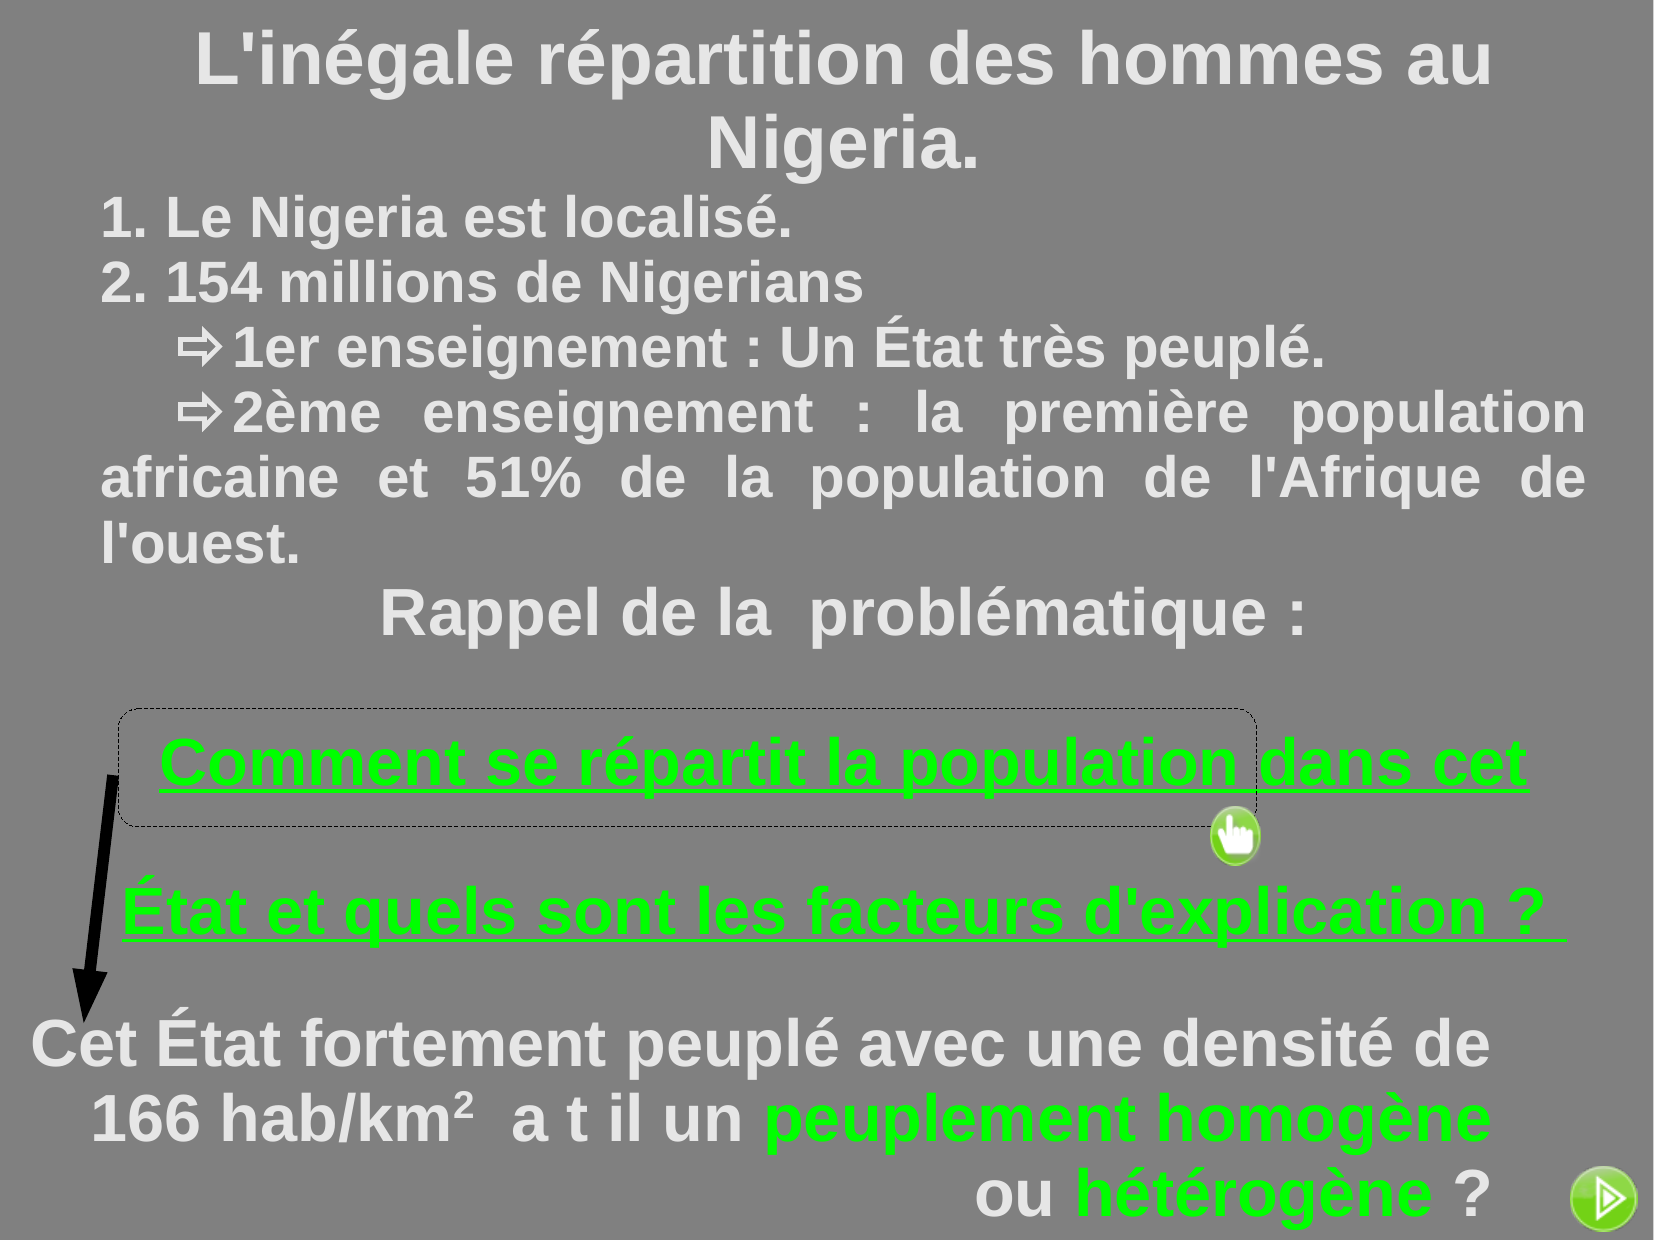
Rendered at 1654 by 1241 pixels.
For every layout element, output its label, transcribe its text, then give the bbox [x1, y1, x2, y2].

picture [1570, 1166, 1638, 1232]
picture [1210, 806, 1261, 866]
subtitle L'inégale répartition des hommes au Nigeria. 1. Le Nigeria est localisé. 2. 154 millions de Nigerians 1er enseignement : Un État très peuplé. 2ème enseignement : la première population africaine et 51% de la population de l'Afrique de l'ouest. Rappel de la problématique : Comment se répartit la population dans cet État et quels sont les facteurs d'explication ? [100, 12, 1589, 954]
text_box Cet État fortement peuplé avec une densité de 166 hab/km2 a t il un peuplement homogène ou hétérogène ? [15, 998, 1527, 1241]
